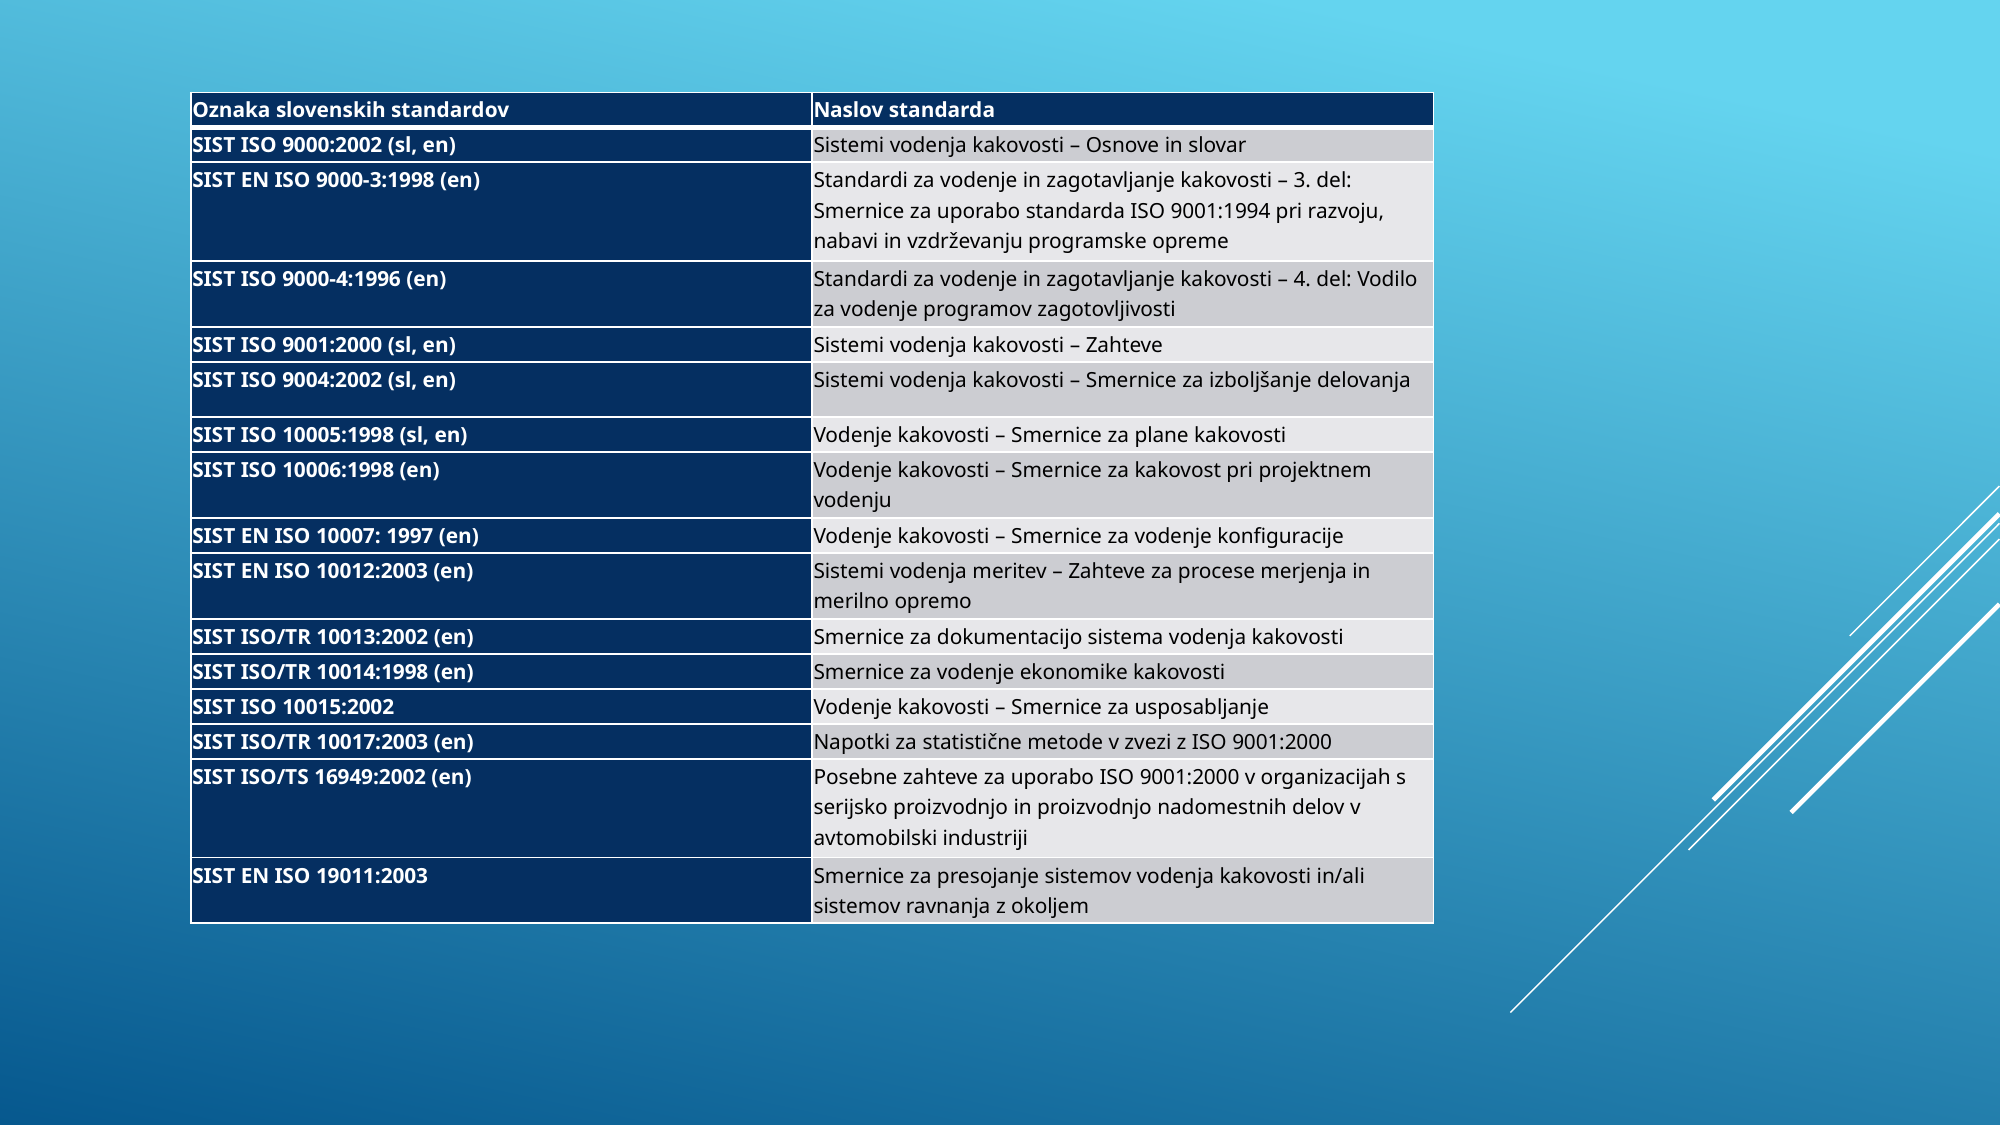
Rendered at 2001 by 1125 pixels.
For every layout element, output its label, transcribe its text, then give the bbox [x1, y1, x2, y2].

table_cell SIST ISO 9000:2002 (sl, en) [192, 130, 811, 161]
table_cell SIST ISO 10005:1998 (sl, en) [192, 418, 811, 451]
table_cell Sistemi vodenja kakovosti – Smernice za izboljšanje delovanja [813, 363, 1433, 416]
table_cell Vodenje kakovosti – Smernice za kakovost pri projektnem vodenju [813, 453, 1433, 517]
table_cell SIST ISO 9000-4:1996 (en) [192, 262, 811, 326]
table_cell SIST ISO 10006:1998 (en) [192, 453, 811, 517]
table_header Naslov standarda [813, 93, 1433, 125]
table_cell SIST EN ISO 9000-3:1998 (en) [192, 163, 811, 260]
table_cell Sistemi vodenja meritev – Zahteve za procese merjenja in merilno opremo [813, 554, 1433, 618]
table_cell Smernice za presojanje sistemov vodenja kakovosti in/ali sistemov ravnanja z okoljem [813, 858, 1433, 922]
table_cell SIST EN ISO 10012:2003 (en) [192, 554, 811, 618]
table_cell SIST ISO/TR 10014:1998 (en) [192, 655, 811, 688]
table_cell Napotki za statistične metode v zvezi z ISO 9001:2000 [813, 725, 1433, 758]
table_cell Smernice za dokumentacijo sistema vodenja kakovosti [813, 620, 1433, 653]
table_cell Sistemi vodenja kakovosti – Osnove in slovar [813, 130, 1433, 161]
table_cell Posebne zahteve za uporabo ISO 9001:2000 v organizacijah s serijsko proizvodnjo in proizvodnjo nadomestnih delov v avtomobilski industriji [813, 760, 1433, 857]
table_cell SIST ISO/TS 16949:2002 (en) [192, 760, 811, 857]
table_cell Vodenje kakovosti – Smernice za vodenje konfiguracije [813, 519, 1433, 552]
table_cell Standardi za vodenje in zagotavljanje kakovosti – 4. del: Vodilo za vodenje programov zagotovljivosti [813, 262, 1433, 326]
table_cell Vodenje kakovosti – Smernice za usposabljanje [813, 690, 1433, 723]
table_cell Smernice za vodenje ekonomike kakovosti [813, 655, 1433, 688]
table_cell SIST ISO 9004:2002 (sl, en) [192, 363, 811, 416]
table_cell SIST ISO/TR 10013:2002 (en) [192, 620, 811, 653]
table_cell SIST EN ISO 10007: 1997 (en) [192, 519, 811, 552]
table_header Oznaka slovenskih standardov [192, 93, 811, 125]
table_cell SIST ISO 10015:2002 [192, 690, 811, 723]
table_cell Vodenje kakovosti – Smernice za plane kakovosti [813, 418, 1433, 451]
table_cell SIST ISO/TR 10017:2003 (en) [192, 725, 811, 758]
table_cell Standardi za vodenje in zagotavljanje kakovosti – 3. del: Smernice za uporabo standarda ISO 9001:1994 pri razvoju, nabavi in vzdrževanju programske opreme [813, 163, 1433, 260]
table_cell Sistemi vodenja kakovosti – Zahteve [813, 328, 1433, 361]
table_cell SIST ISO 9001:2000 (sl, en) [192, 328, 811, 361]
table_cell SIST EN ISO 19011:2003 [192, 858, 811, 922]
